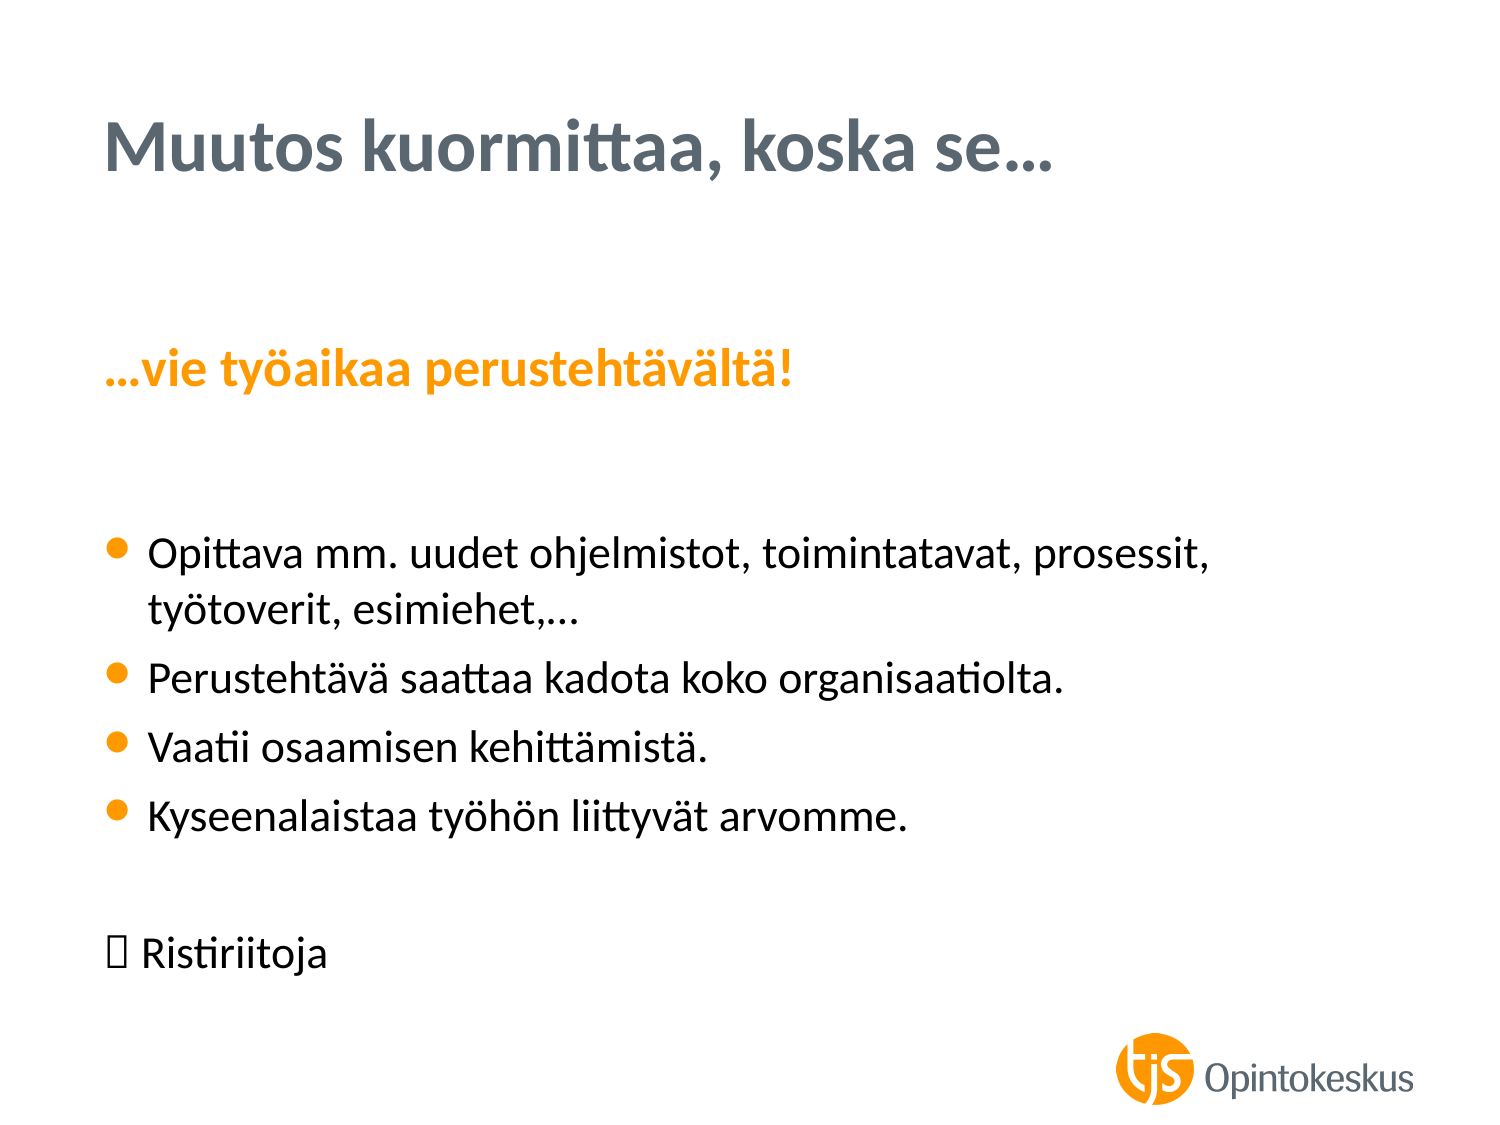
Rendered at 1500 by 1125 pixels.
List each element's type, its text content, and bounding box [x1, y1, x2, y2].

list …vie työaikaa perustehtävältä! Opittava mm. uudet ohjelmistot, toimintatavat, prosessit, työtoverit, esimiehet,… Perustehtävä saattaa kadota koko organisaatiolta. Vaatii osaamisen kehittämistä. Kyseenalaistaa työhön liittyvät arvomme.  Ristiriitoja [88, 324, 1412, 1004]
picture [1116, 1033, 1413, 1105]
title Muutos kuormittaa, koska se… [88, 88, 1412, 266]
